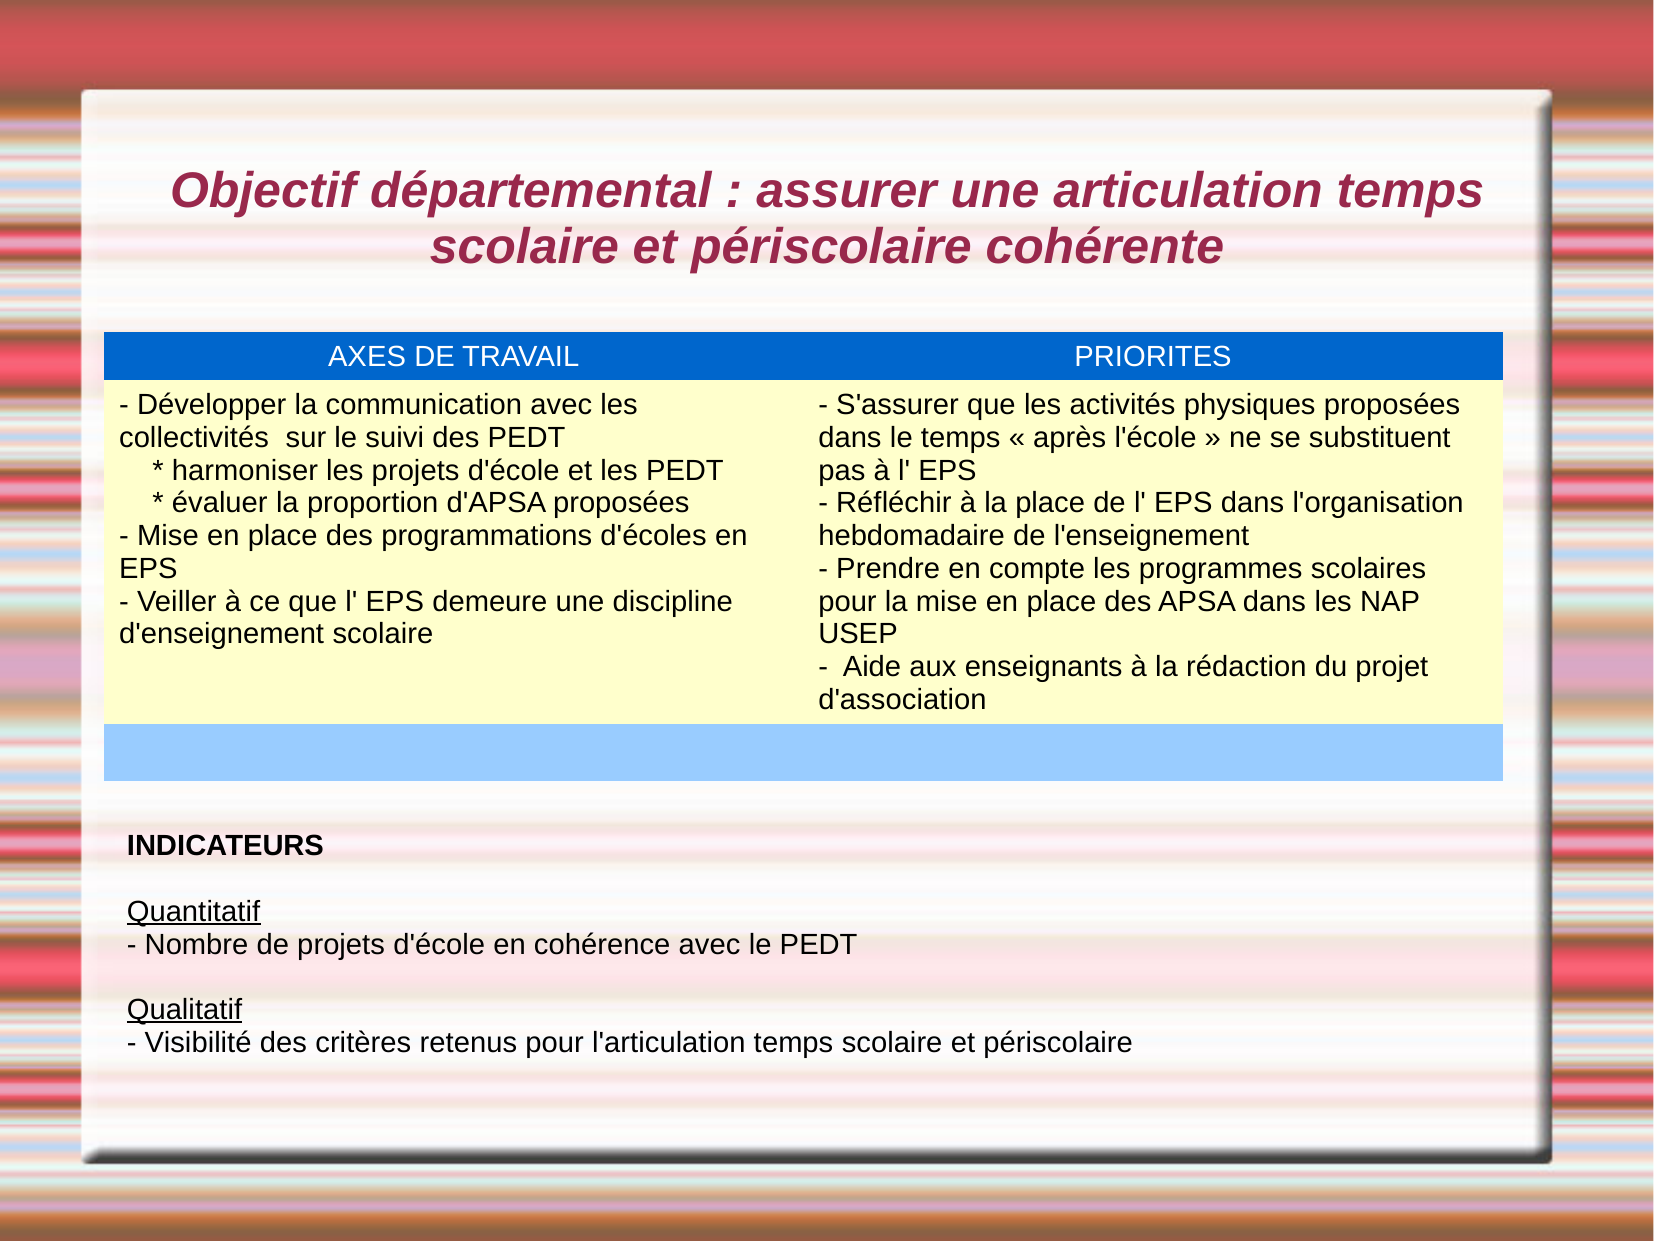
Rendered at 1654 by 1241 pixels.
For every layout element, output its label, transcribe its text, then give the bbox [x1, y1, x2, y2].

table_cell - Développer la communication avec les collectivités sur le suivi des PEDT * harmoniser les projets d'école et les PEDT * évaluer la proportion d'APSA proposées - Mise en place des programmations d'écoles en EPS - Veiller à ce que l' EPS demeure une discipline d'enseignement scolaire [104, 380, 804, 724]
table_header PRIORITES [804, 332, 1503, 380]
table_cell [804, 724, 1503, 781]
picture [0, 0, 1654, 1241]
table_cell - S'assurer que les activités physiques proposées dans le temps « après l'école » ne se substituent pas à l' EPS - Réfléchir à la place de l' EPS dans l'organisation hebdomadaire de l'enseignement - Prendre en compte les programmes scolaires pour la mise en place des APSA dans les NAP USEP - Aide aux enseignants à la rédaction du projet d'association [804, 380, 1503, 724]
table_cell [104, 724, 804, 781]
table_header INDICATEURS Quantitatif - Nombre de projets d'école en cohérence avec le PEDT Qualitatif - Visibilité des critères retenus pour l'articulation temps scolaire et périscolaire [112, 822, 1498, 1068]
table_header AXES DE TRAVAIL [104, 332, 804, 380]
title Objectif départemental : assurer une articulation temps scolaire et périscolaire cohérente [121, 114, 1534, 322]
